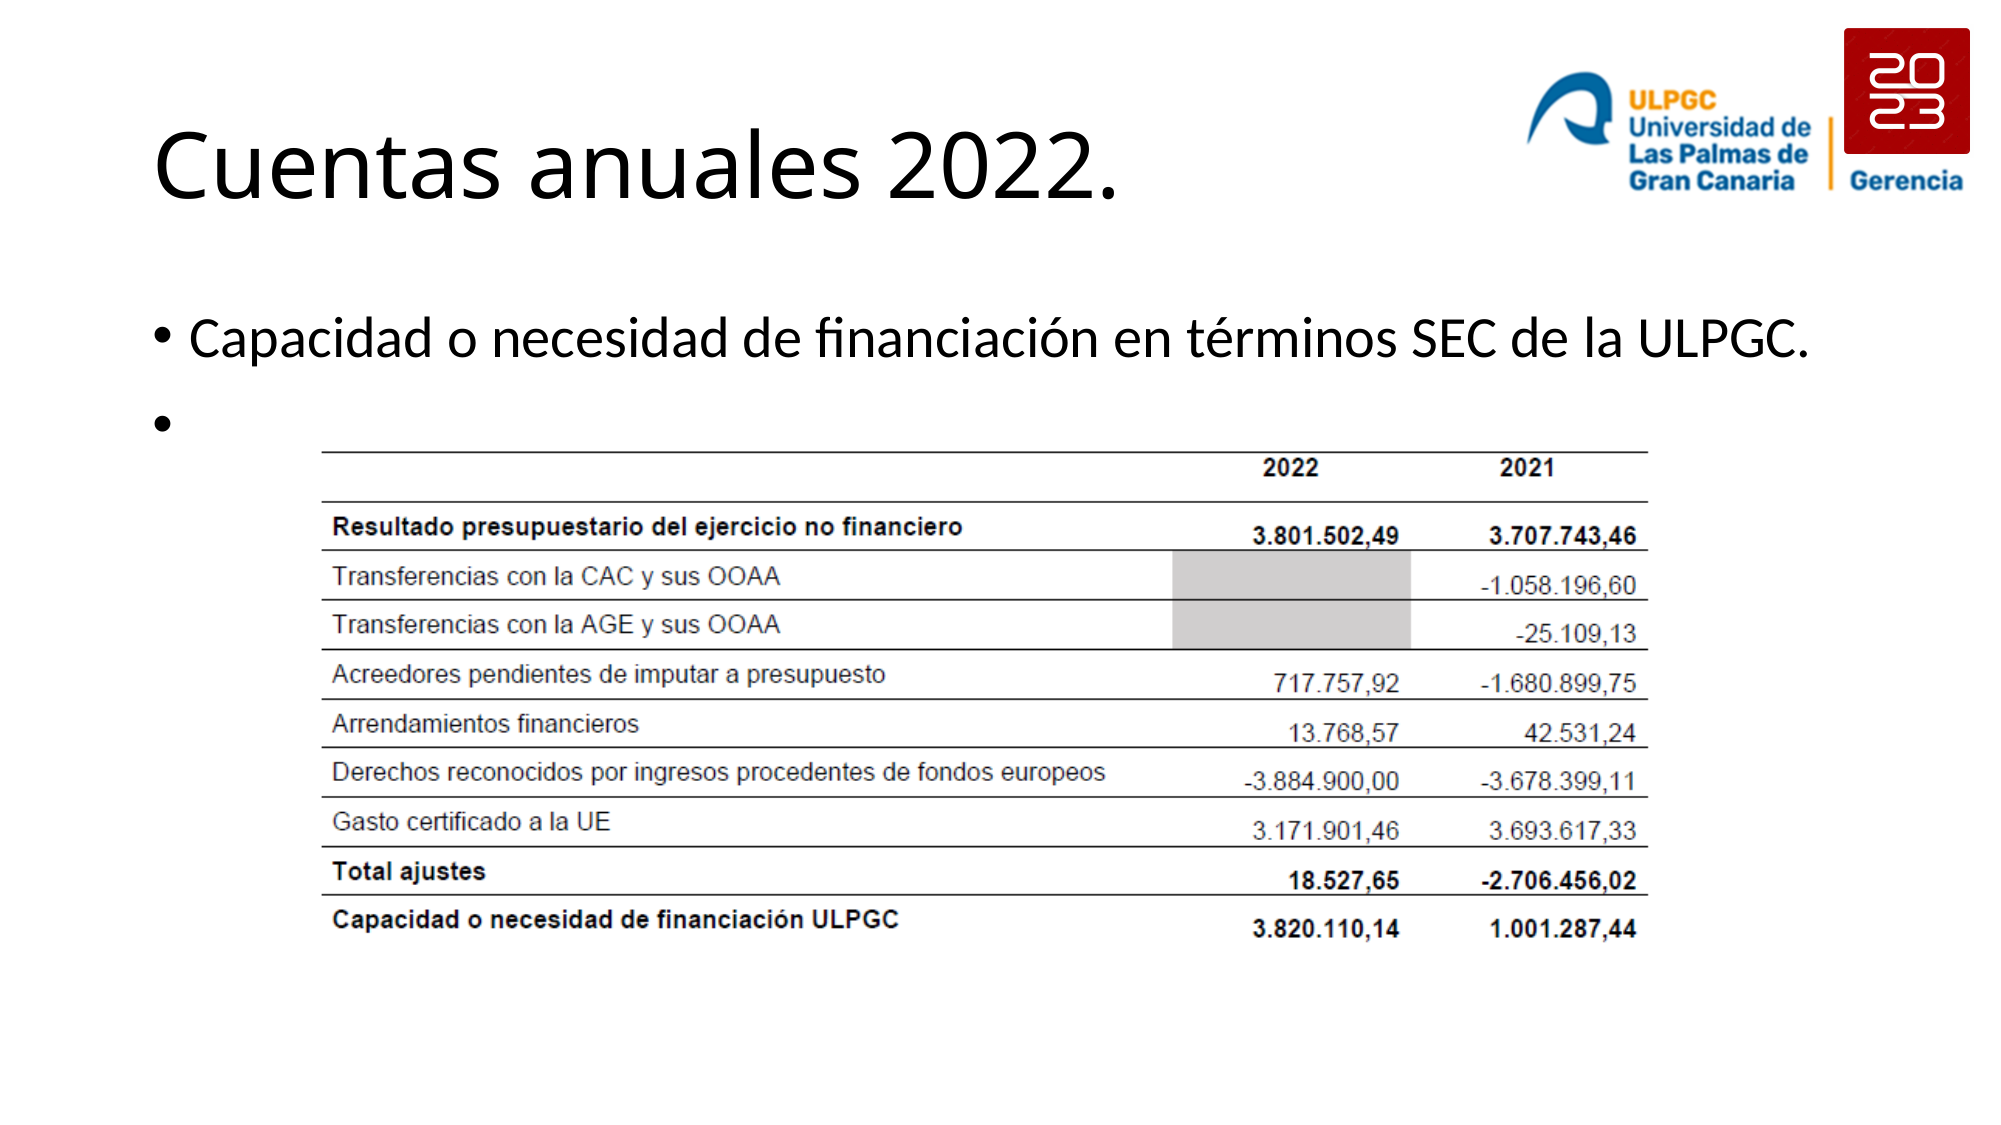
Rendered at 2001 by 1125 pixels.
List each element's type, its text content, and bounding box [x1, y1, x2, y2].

list Capacidad o necesidad de financiación en términos SEC de la ULPGC. [137, 299, 1863, 1014]
title Cuentas anuales 2022. [137, 59, 1863, 278]
picture [1493, 24, 2000, 232]
picture [308, 444, 1651, 943]
